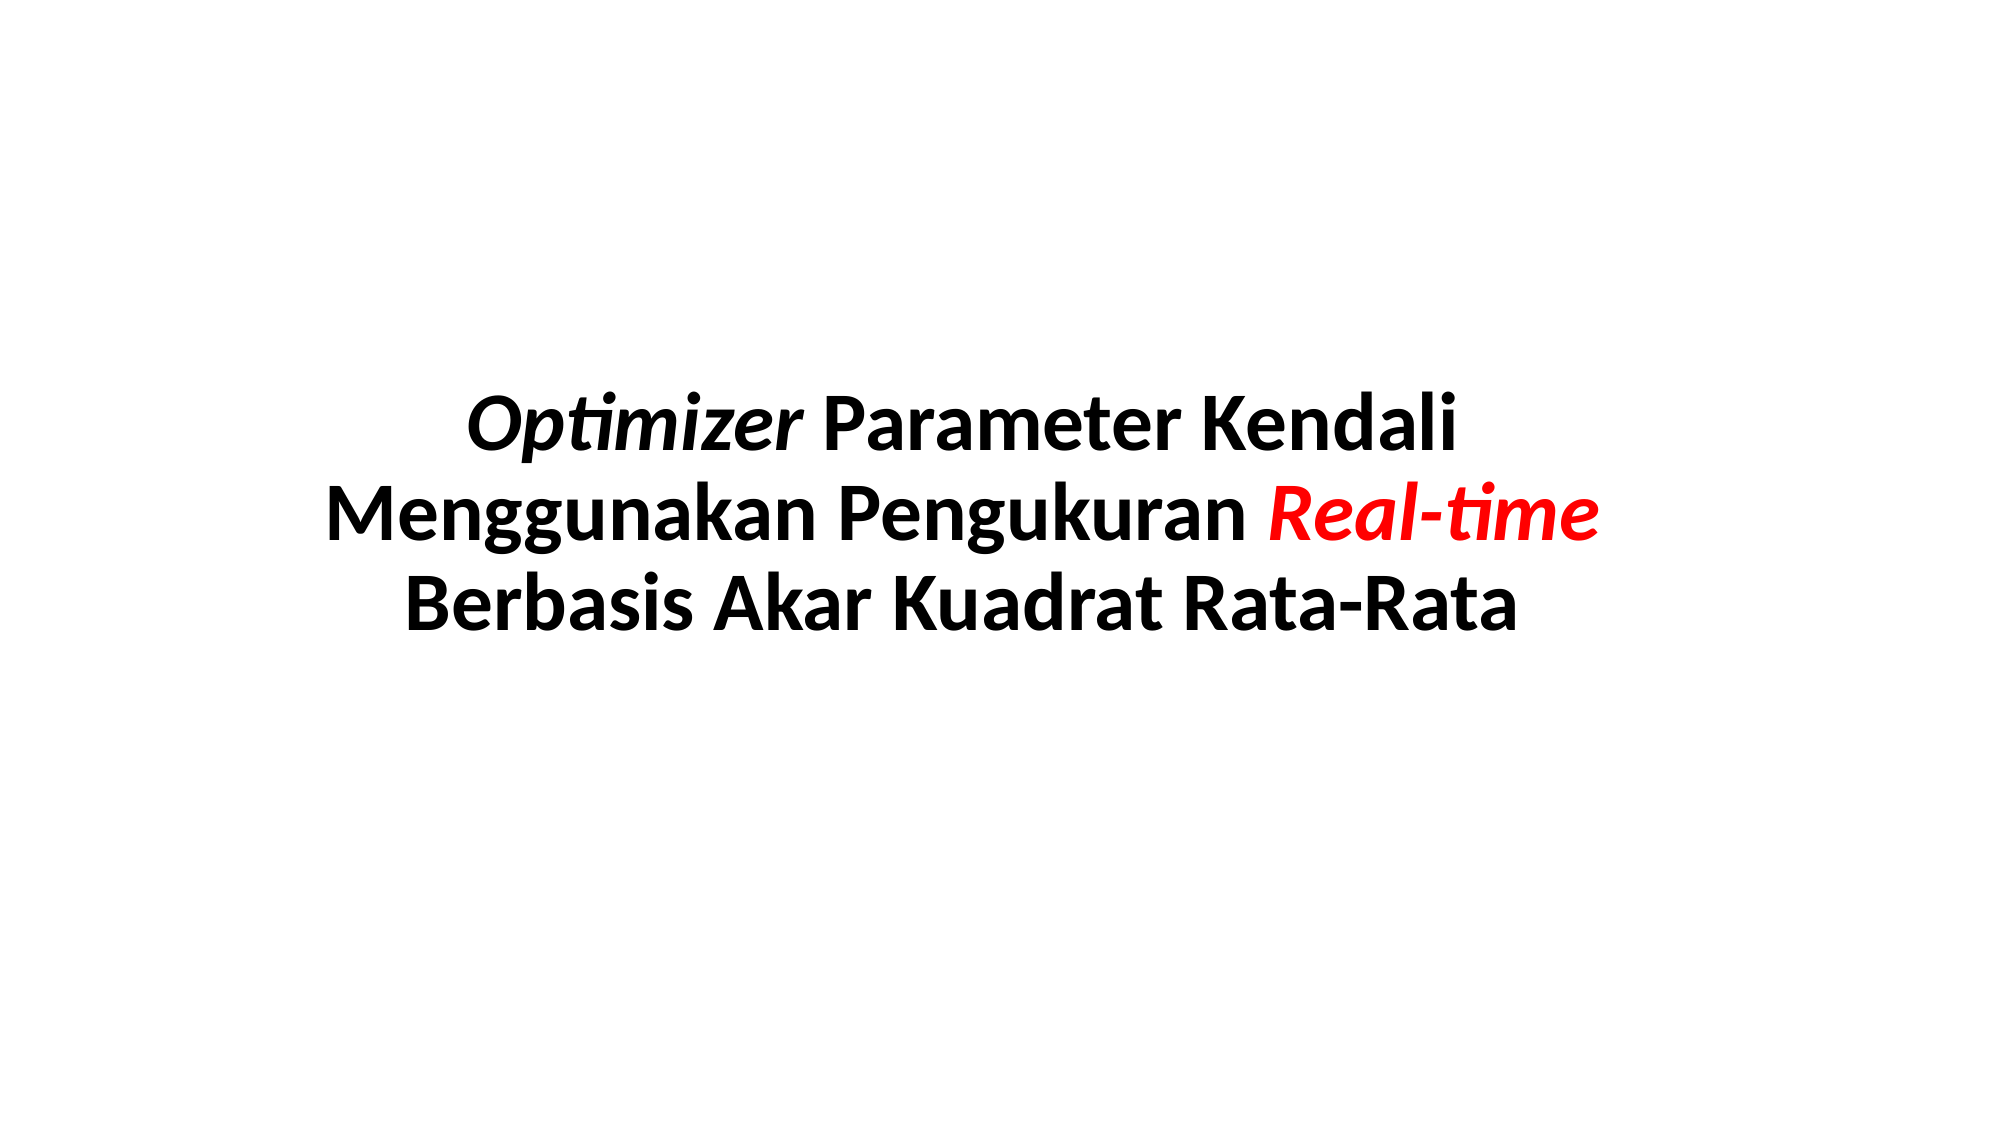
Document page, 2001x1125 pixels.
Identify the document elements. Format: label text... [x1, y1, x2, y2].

subtitle Optimizer Parameter Kendali Menggunakan Pengukuran Real-time Berbasis Akar Kuadrat Rata-Rata [212, 371, 1713, 692]
